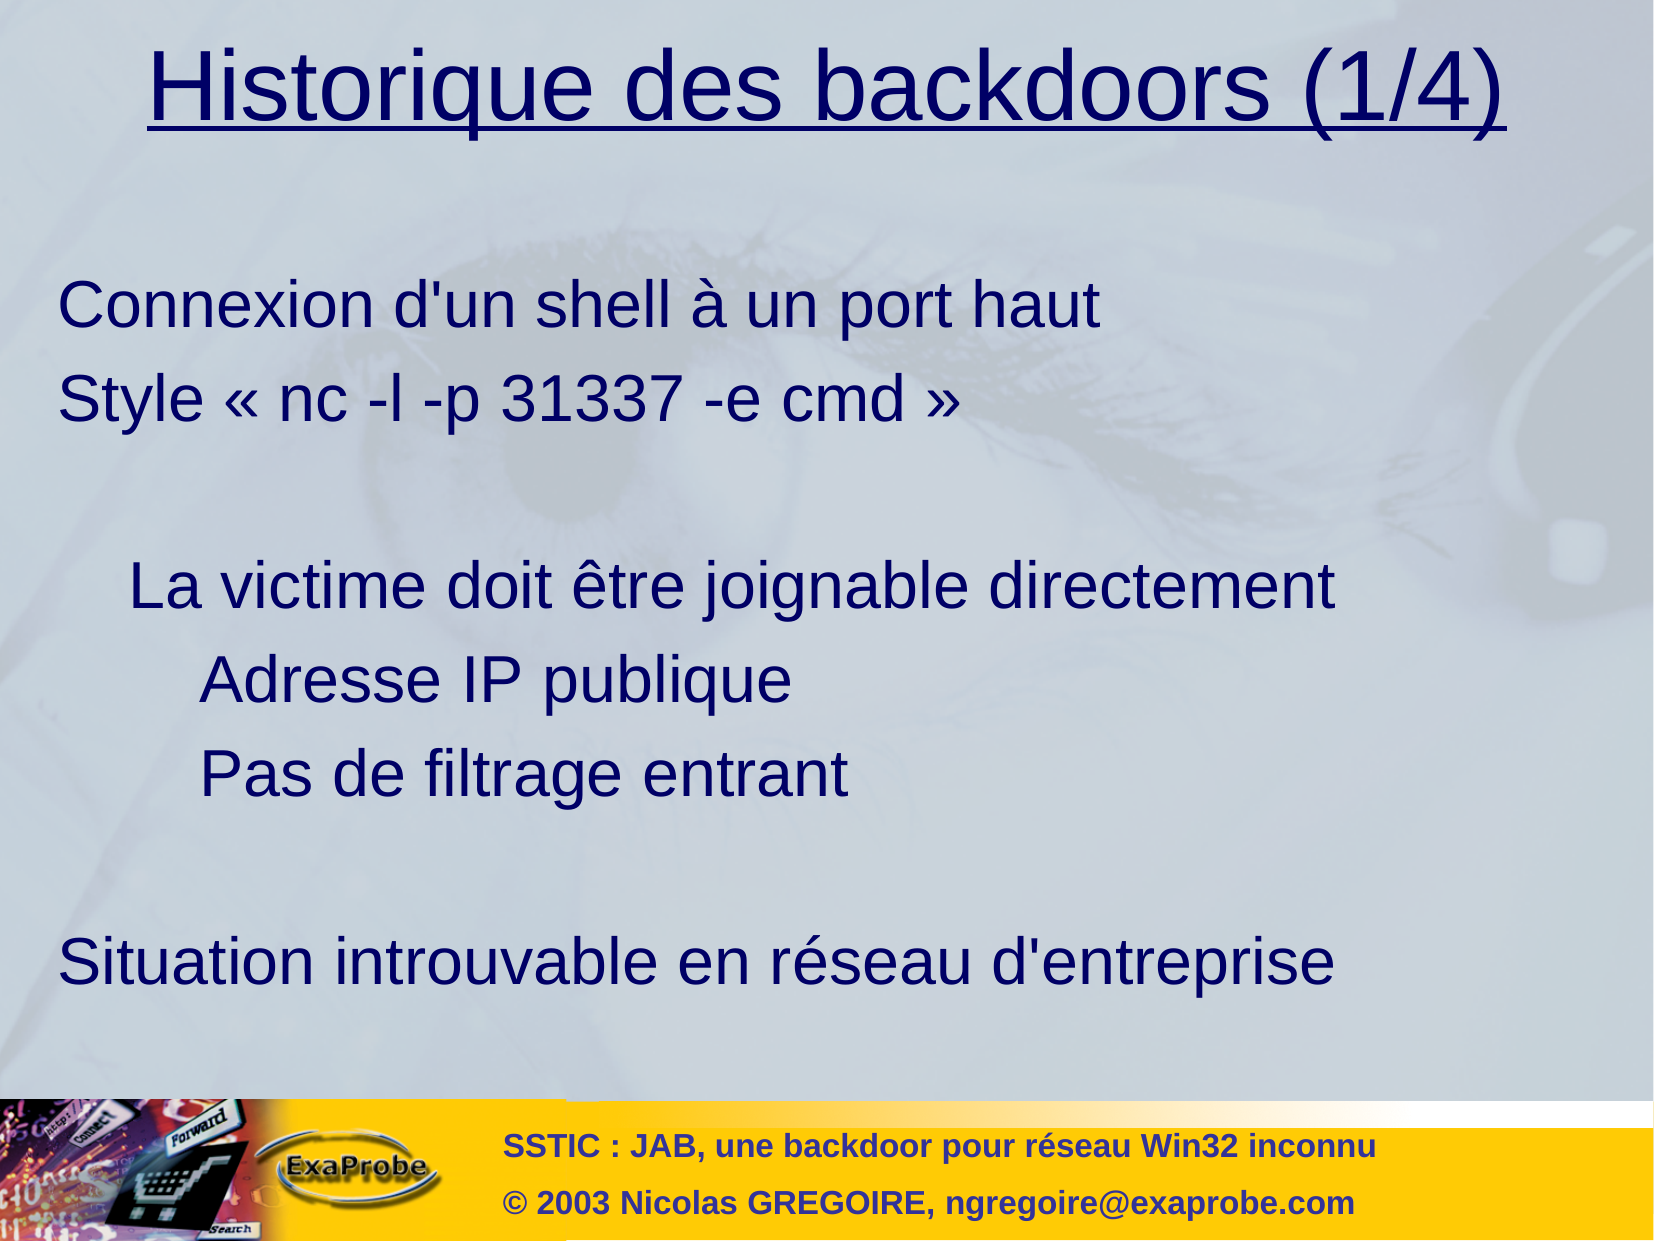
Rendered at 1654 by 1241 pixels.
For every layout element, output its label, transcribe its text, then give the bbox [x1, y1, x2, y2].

subtitle Connexion d'un shell à un port haut Style « nc -l -p 31337 -e cmd » La victime doit être joignable directement Adresse IP publique Pas de filtrage entrant Situation introuvable en réseau d'entreprise [39, 222, 1623, 1041]
title Historique des backdoors (1/4) [0, 0, 1654, 167]
